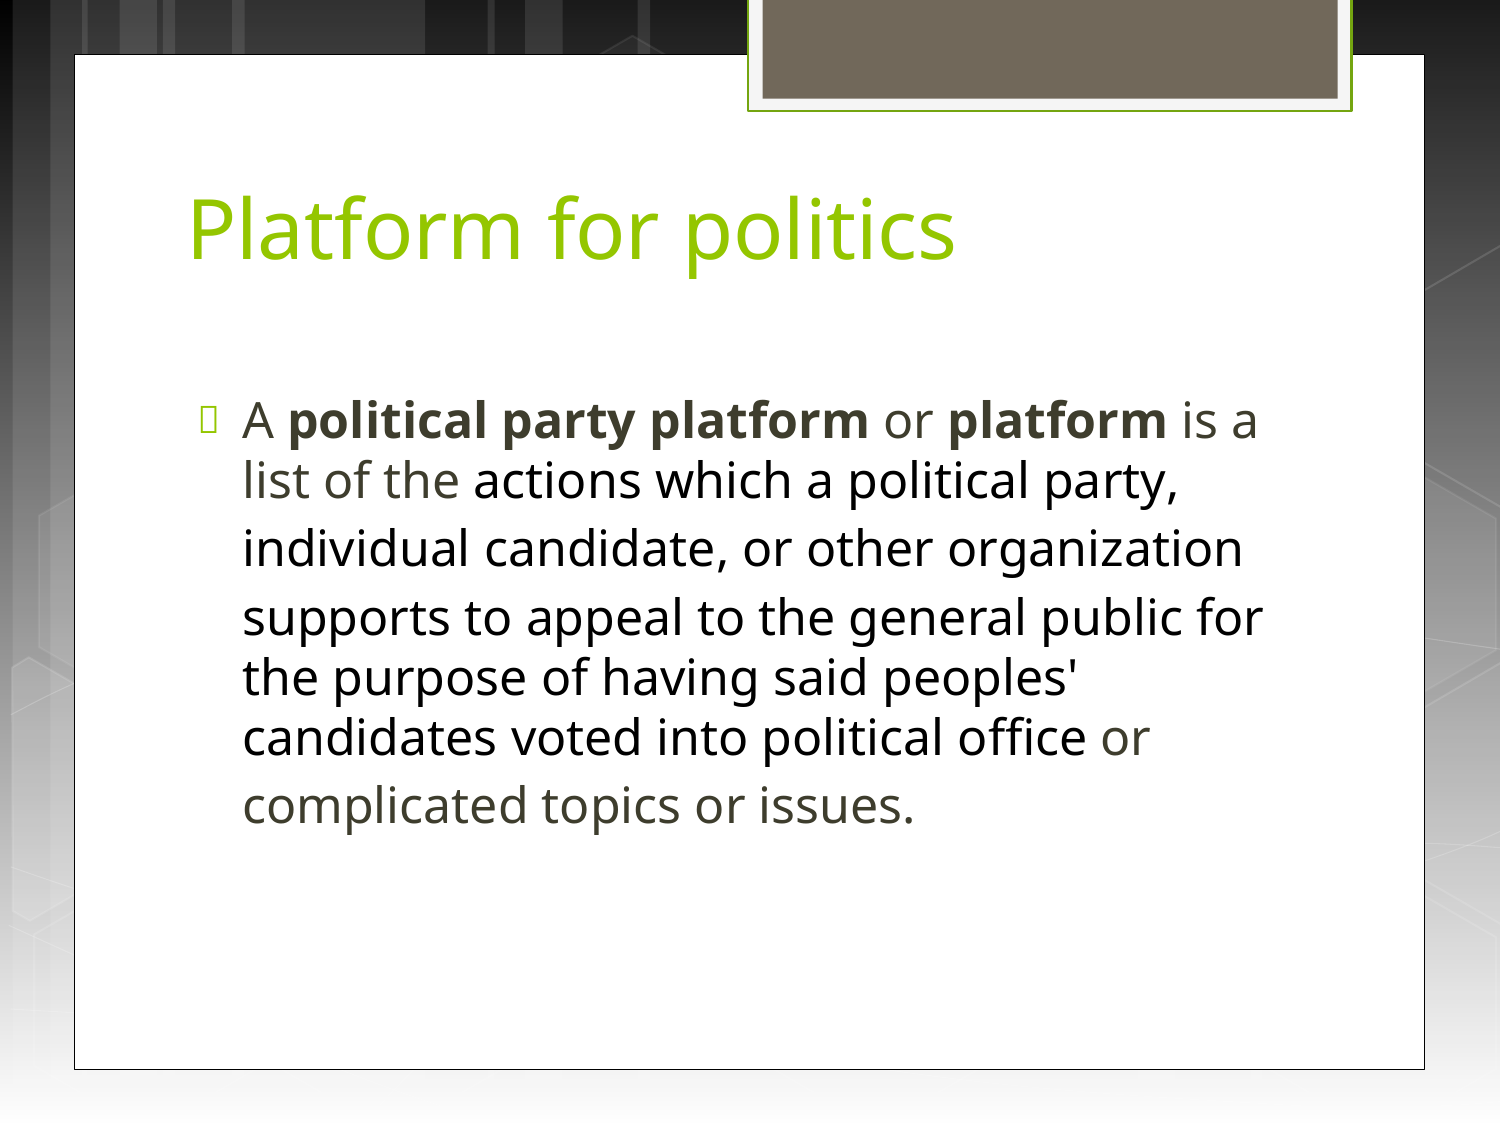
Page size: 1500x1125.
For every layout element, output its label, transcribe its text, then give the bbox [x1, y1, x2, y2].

list A political party platform or platform is a list of the actions which a political party, individual candidate, or other organization supports to appeal to the general public for the purpose of having said peoples' candidates voted into political office or complicated topics or issues. [171, 381, 1283, 957]
title Platform for politics [171, 168, 1324, 357]
